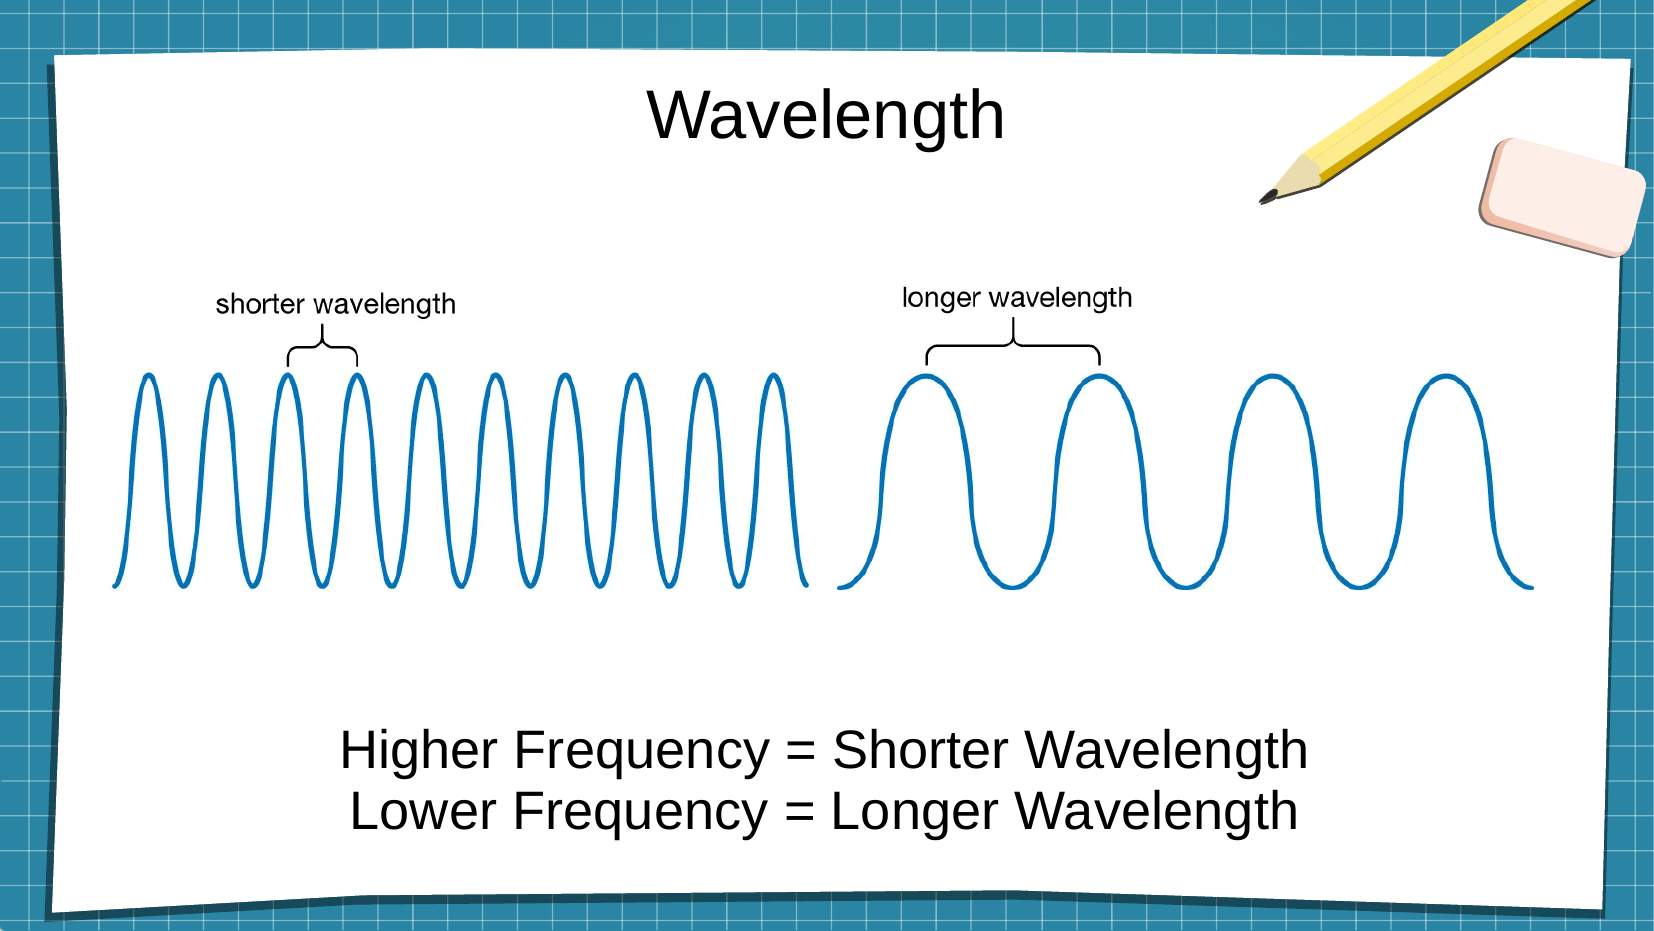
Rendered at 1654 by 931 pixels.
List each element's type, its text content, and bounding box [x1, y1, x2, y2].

text_box Higher Frequency = Shorter Wavelength Lower Frequency = Longer Wavelength [75, 712, 1576, 863]
picture [75, 262, 1564, 671]
title Wavelength [82, 37, 1571, 193]
